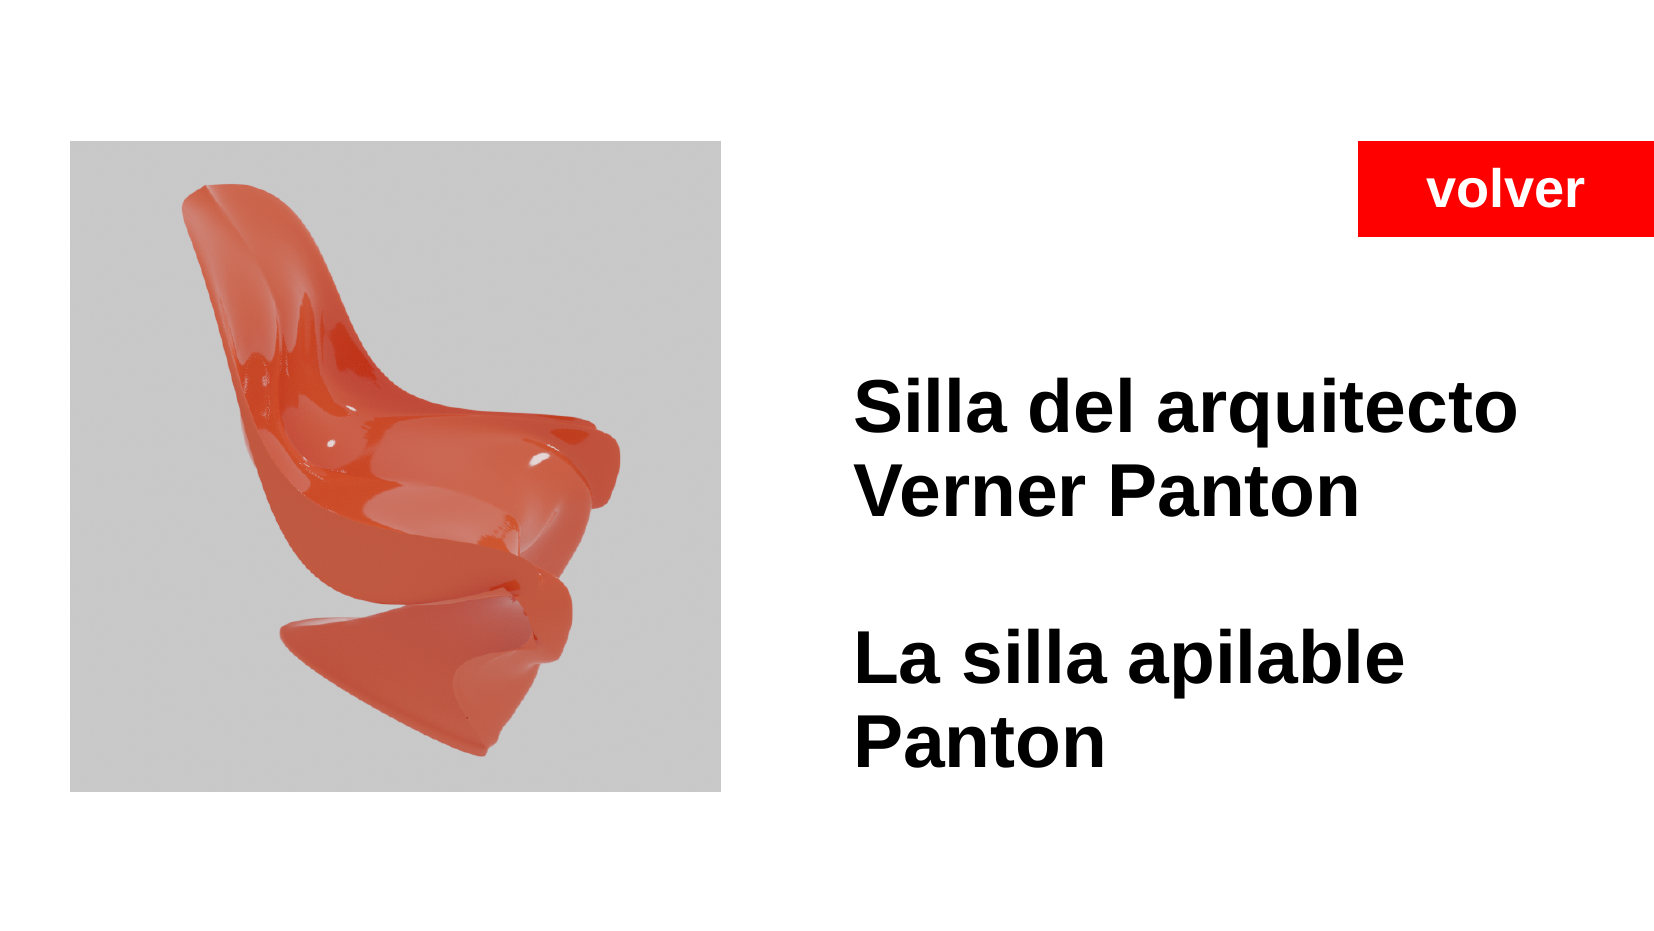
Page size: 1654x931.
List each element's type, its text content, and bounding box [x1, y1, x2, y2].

text_box volver [1358, 141, 1654, 237]
picture [70, 141, 721, 792]
text_box Silla del arquitecto Verner Panton La silla apilable Panton [838, 356, 1571, 792]
